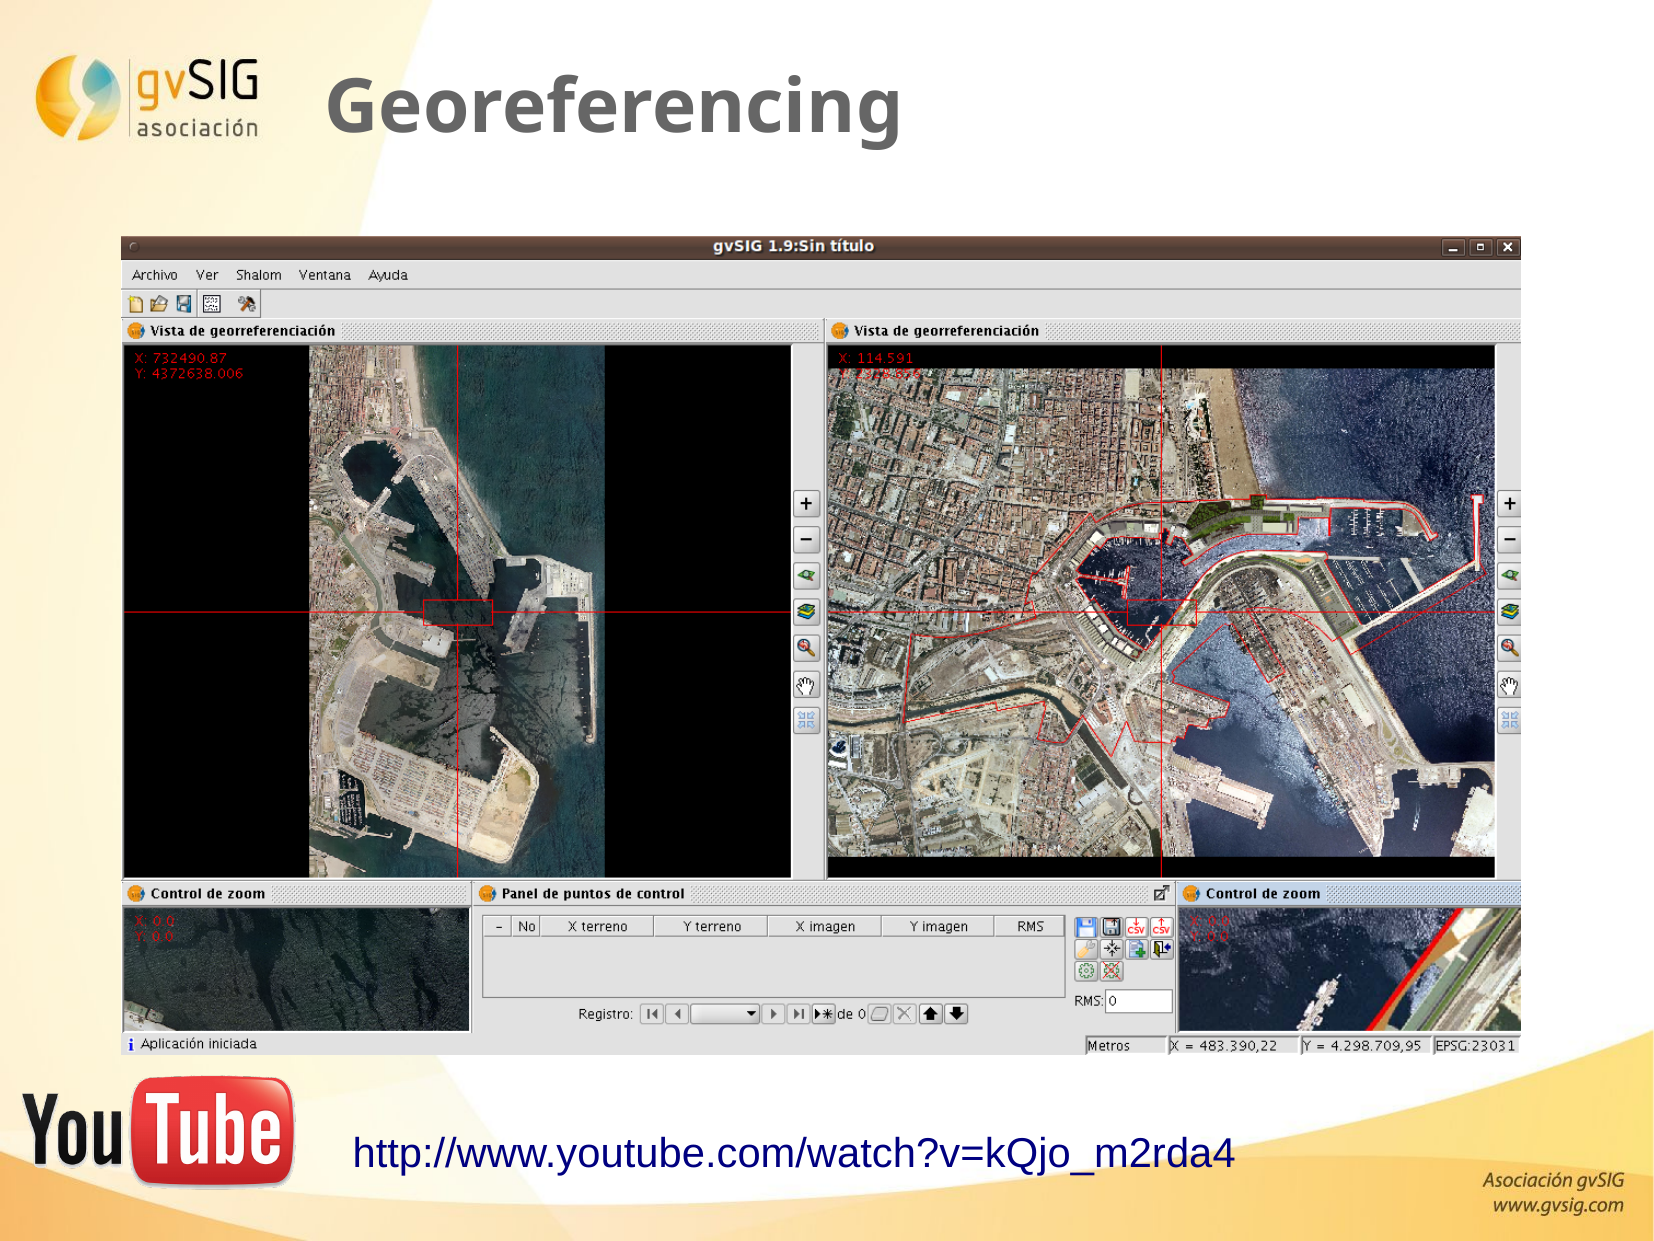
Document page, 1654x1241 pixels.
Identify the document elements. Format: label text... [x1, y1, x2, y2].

picture [0, 0, 1654, 1241]
title Georeferencing [324, 29, 1625, 178]
text_box http://www.youtube.com/watch?v=kQjo_m2rda4 [337, 1122, 1270, 1184]
